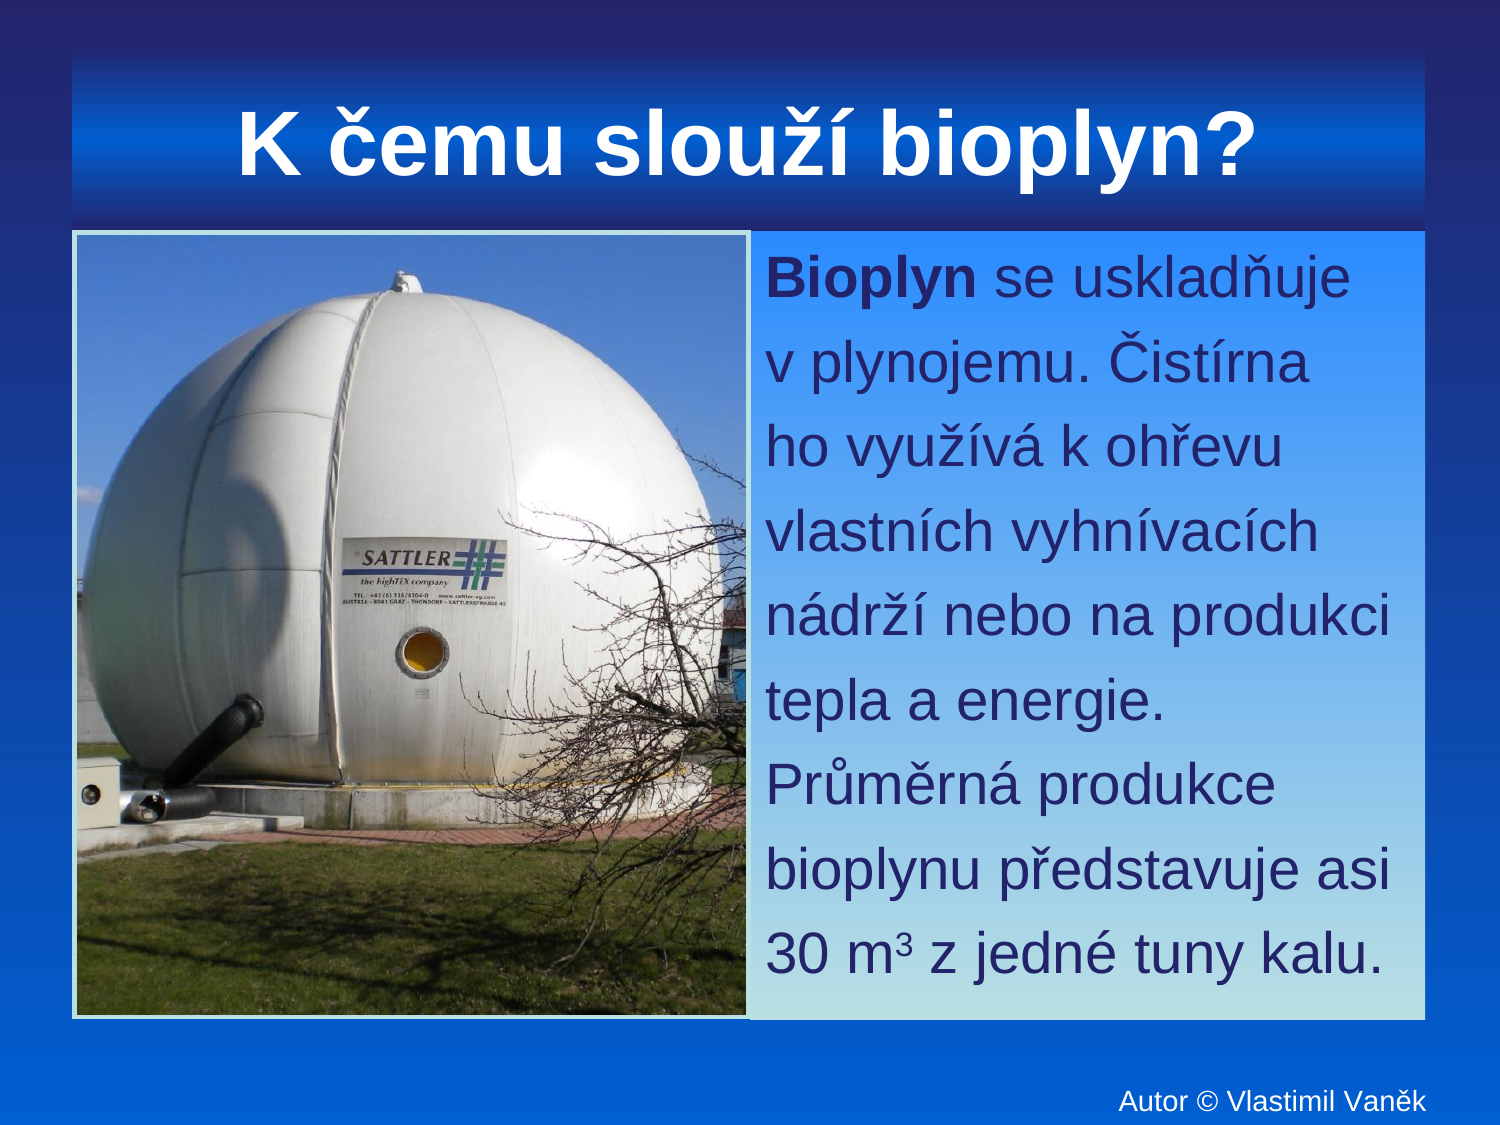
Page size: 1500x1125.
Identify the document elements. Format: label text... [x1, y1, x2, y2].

text_box Autor © Vlastimil Vaněk [1103, 1074, 1442, 1125]
text_box [76, 234, 747, 1015]
title K čemu slouží bioplyn? [71, 45, 1425, 233]
list Bioplyn se uskladňuje v plynojemu. Čistírna ho využívá k ohřevu vlastních vyhnívacích nádrží nebo na produkci tepla a energie. Průměrná produkce bioplynu představuje asi 30 m3 z jedné tuny kalu. [750, 231, 1426, 1020]
